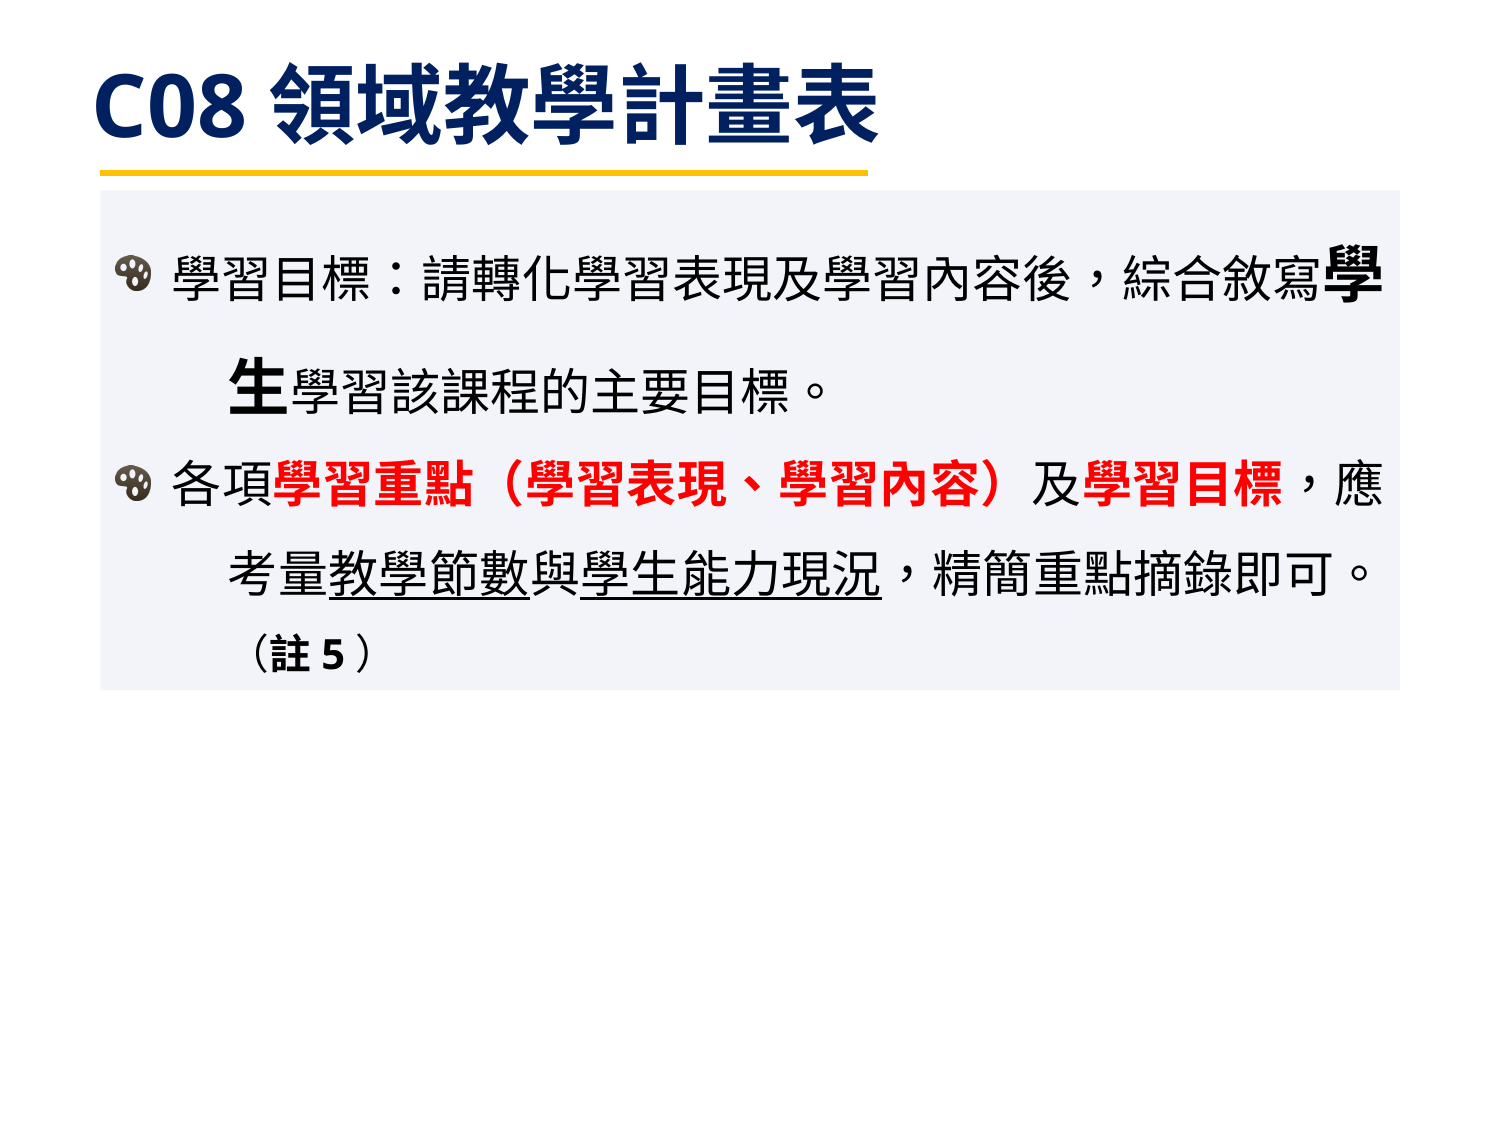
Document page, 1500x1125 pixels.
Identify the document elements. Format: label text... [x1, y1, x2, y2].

text_box C08領域教學計畫表 [76, 42, 1365, 164]
text_box 學習目標：請轉化學習表現及學習內容後，綜合敘寫學生學習該課程的主要目標。 各項學習重點（學習表現、學習內容）及學習目標，應考量教學節數與學生能力現況，精簡重點摘錄即可。（註5） [100, 190, 1400, 691]
